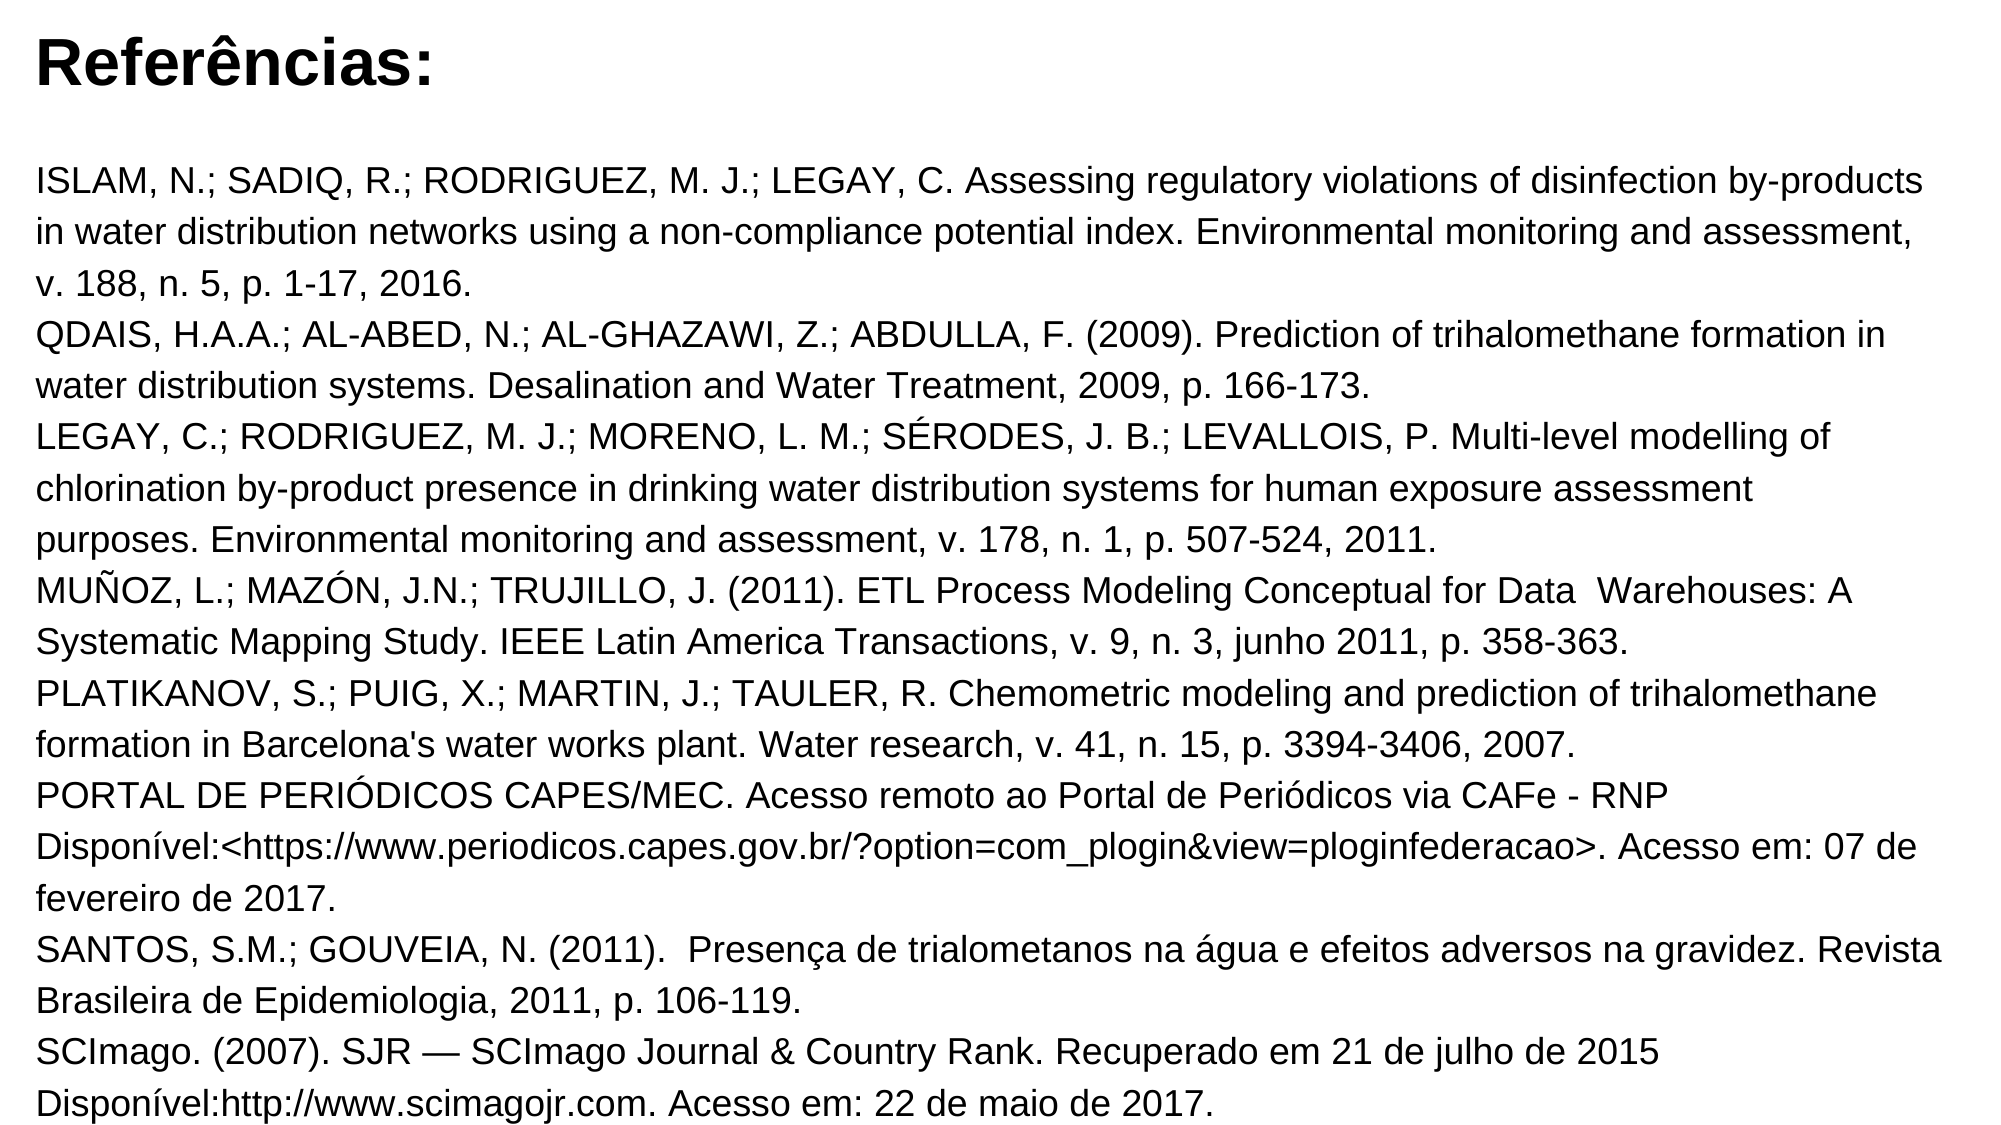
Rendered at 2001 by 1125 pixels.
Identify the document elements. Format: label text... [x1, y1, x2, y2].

title Referências: ISLAM, N.; SADIQ, R.; RODRIGUEZ, M. J.; LEGAY, C. Assessing regulatory violations of disinfection by-products in water distribution networks using a non-compliance potential index. Environmental monitoring and assessment, v. 188, n. 5, p. 1-17, 2016. QDAIS, H.A.A.; AL-ABED, N.; AL-GHAZAWI, Z.; ABDULLA, F. (2009). Prediction of trihalomethane formation in water distribution systems. Desalination and Water Treatment, 2009, p. 166-173. LEGAY, C.; RODRIGUEZ, M. J.; MORENO, L. M.; SÉRODES, J. B.; LEVALLOIS, P. Multi-level modelling of chlorination by-product presence in drinking water distribution systems for human exposure assessment purposes. Environmental monitoring and assessment, v. 178, n. 1, p. 507-524, 2011. MUÑOZ, L.; MAZÓN, J.N.; TRUJILLO, J. (2011). ETL Process Modeling Conceptual for Data Warehouses: A Systematic Mapping Study. IEEE Latin America Transactions, v. 9, n. 3, junho 2011, p. 358-363. PLATIKANOV, S.; PUIG, X.; MARTIN, J.; TAULER, R. Chemometric modeling and prediction of trihalomethane formation in Barcelona's water works plant. Water research, v. 41, n. 15, p. 3394-3406, 2007. PORTAL DE PERIÓDICOS CAPES/MEC. Acesso remoto ao Portal de Periódicos via CAFe - RNP Disponível:<https://www.periodicos.capes.gov.br/?option=com_plogin&view=ploginfederacao>. Acesso em: 07 de fevereiro de 2017. SANTOS, S.M.; GOUVEIA, N. (2011). Presença de trialometanos na água e efeitos adversos na gravidez. Revista Brasileira de Epidemiologia, 2011, p. 106-119. SCImago. (2007). SJR — SCImago Journal & Country Rank. Recuperado em 21 de julho de 2015 Disponível:http://www.scimagojr.com. Acesso em: 22 de maio de 2017. [20, 0, 1966, 1122]
